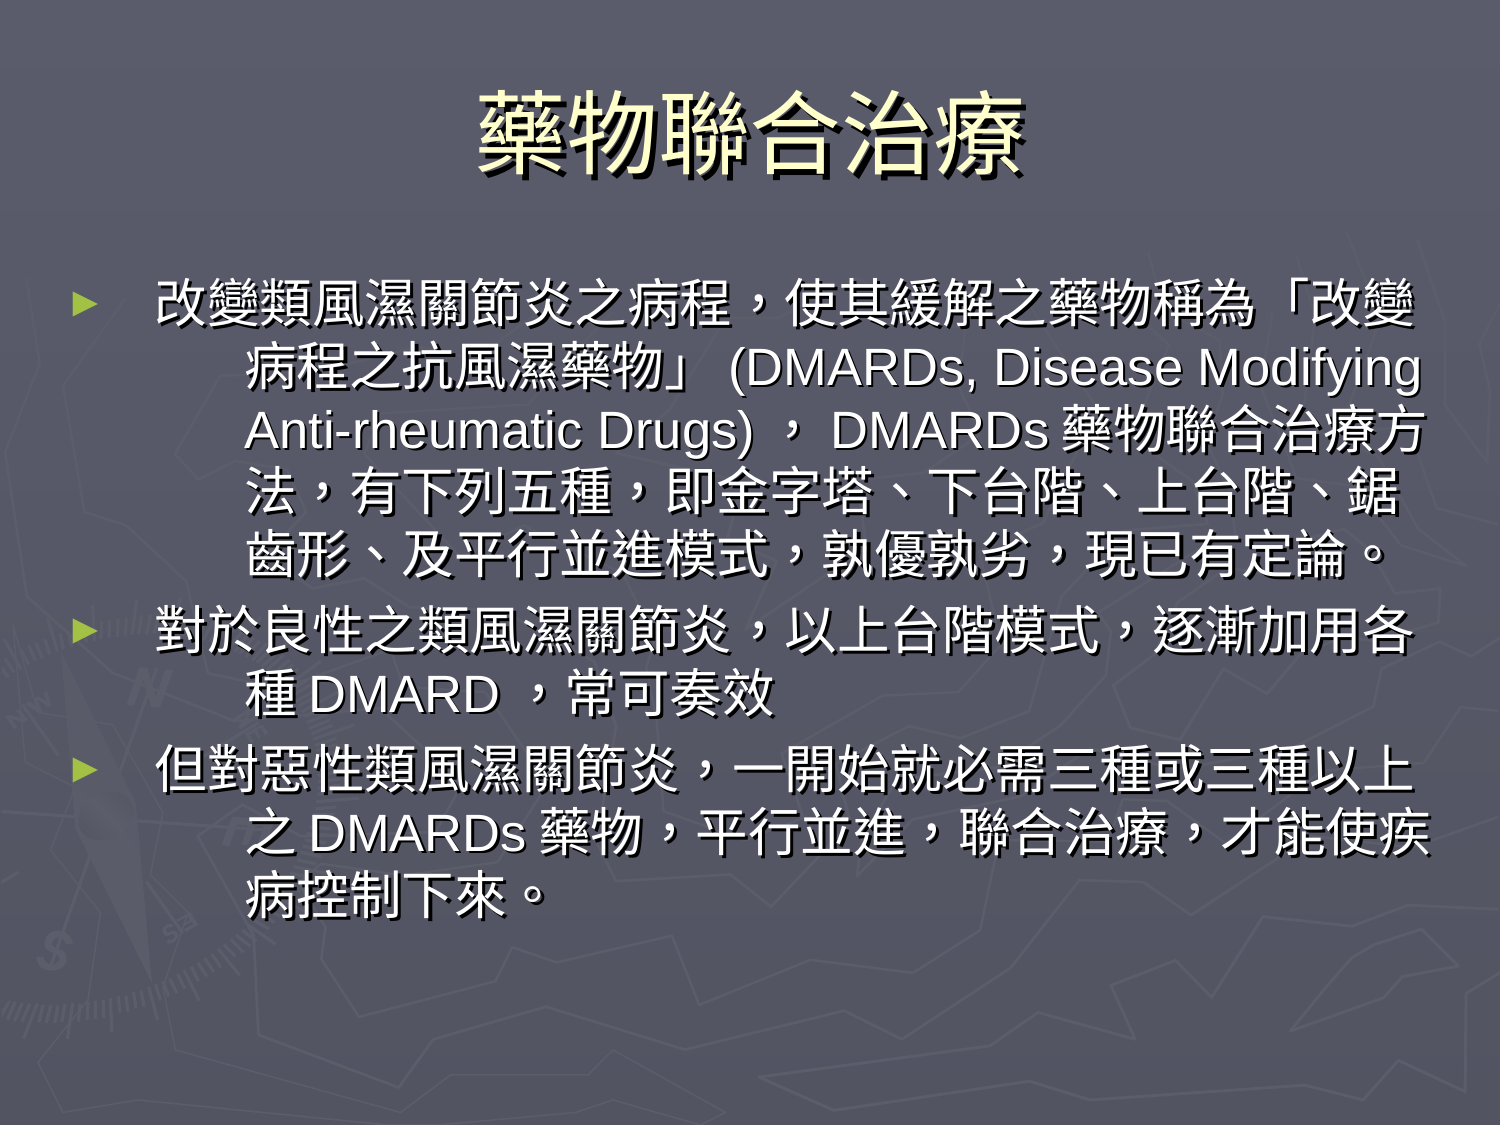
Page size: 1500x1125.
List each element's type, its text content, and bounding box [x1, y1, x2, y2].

list 改變類風濕關節炎之病程，使其緩解之藥物稱為「改變病程之抗風濕藥物」(DMARDs, Disease Modifying Anti-rheumatic Drugs)，DMARDs藥物聯合治療方法，有下列五種，即金字塔、下台階、上台階、鋸齒形、及平行並進模式，孰優孰劣，現已有定論。 對於良性之類風濕關節炎，以上台階模式，逐漸加用各種DMARD，常可奏效 但對惡性類風濕關節炎，一開始就必需三種或三種以上之DMARDs藥物，平行並進，聯合治療，才能使疾病控制下來。 [49, 262, 1451, 1001]
title 藥物聯合治療 [49, 37, 1451, 225]
